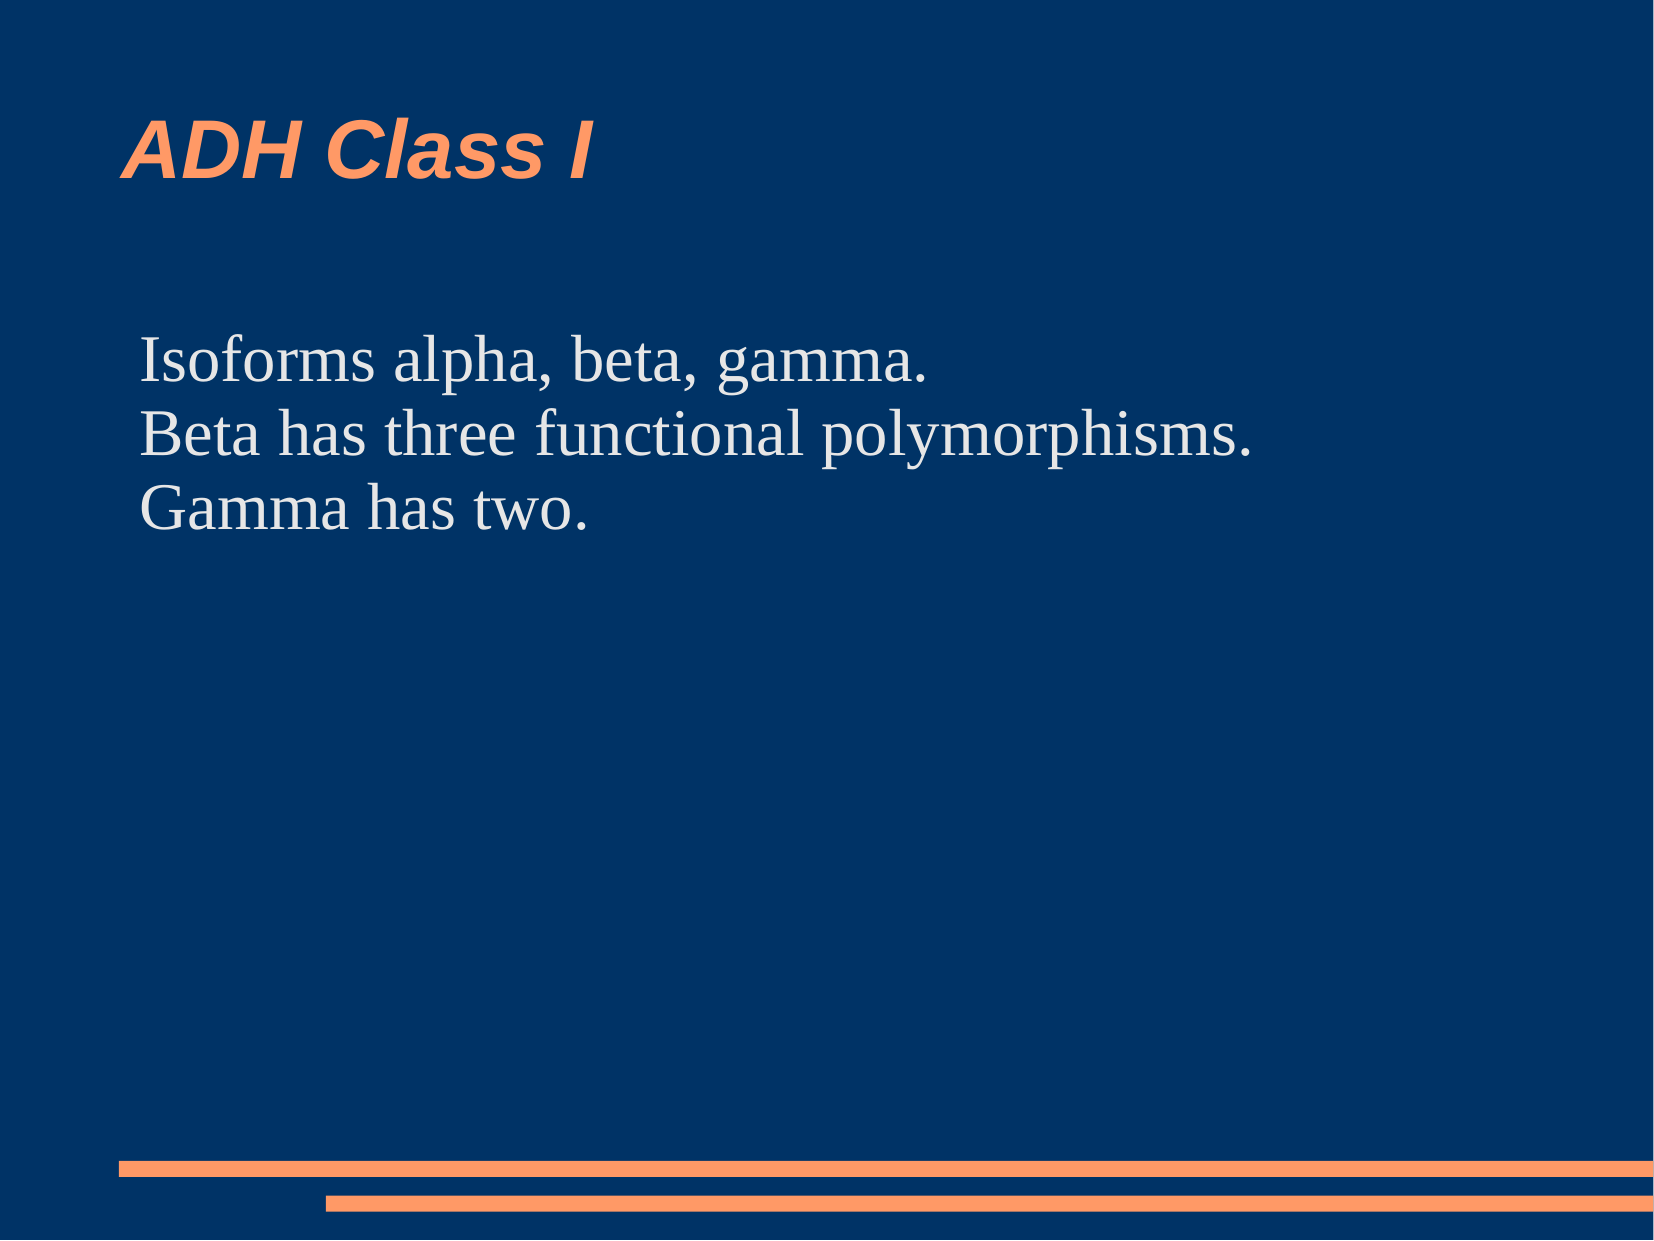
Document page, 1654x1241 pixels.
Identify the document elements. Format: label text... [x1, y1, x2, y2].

title ADH Class I [121, 46, 1534, 254]
list Isoforms alpha, beta, gamma. Beta has three functional polymorphisms. Gamma has two. [121, 322, 1561, 1132]
